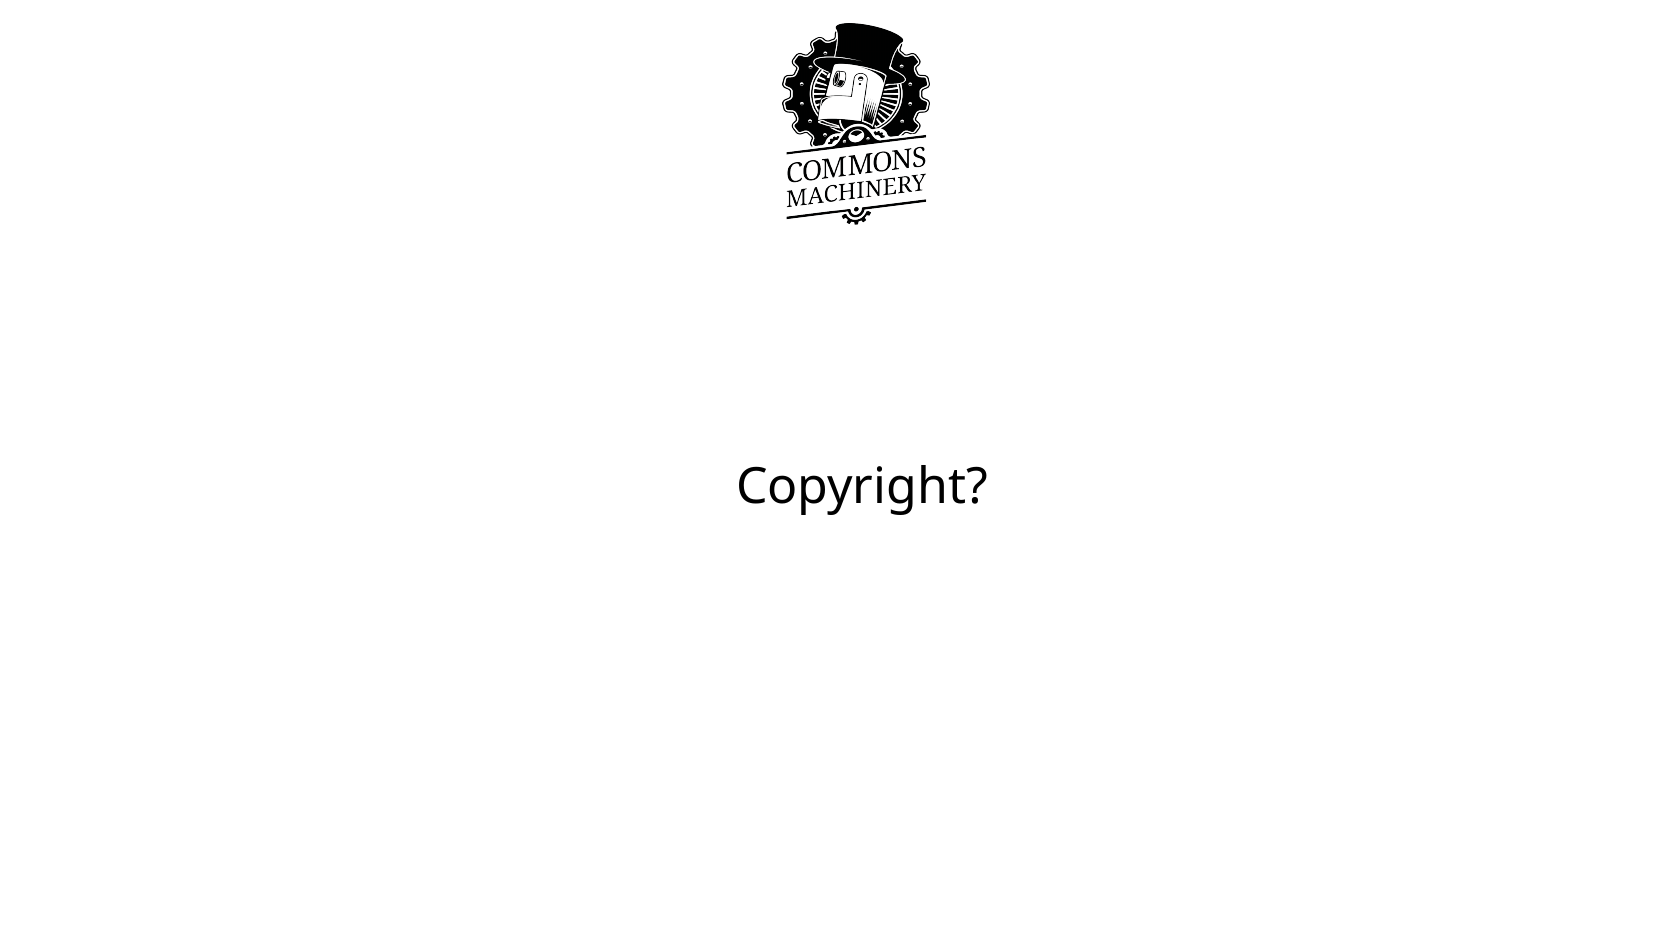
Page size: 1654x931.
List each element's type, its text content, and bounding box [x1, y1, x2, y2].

list Copyright? [82, 269, 1571, 810]
picture [782, 23, 930, 225]
